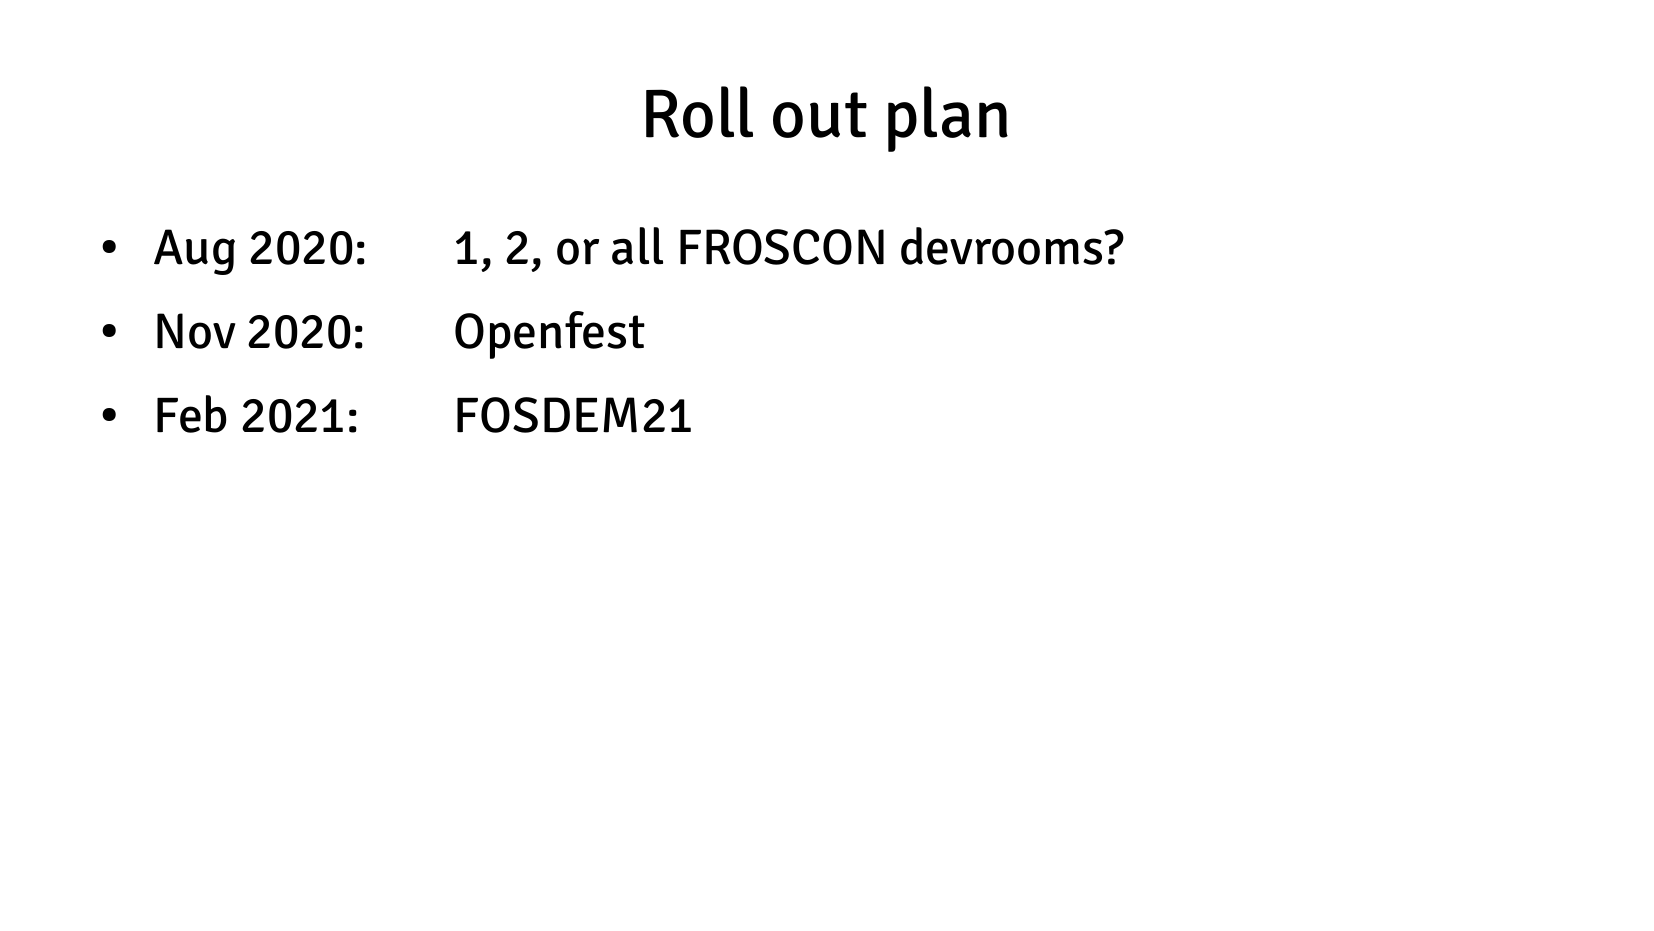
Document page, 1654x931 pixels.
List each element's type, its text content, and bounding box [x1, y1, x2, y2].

list Aug 2020: 1, 2, or all FROSCON devrooms? Nov 2020: Openfest Feb 2021: FOSDEM21 [82, 217, 1571, 758]
title Roll out plan [82, 37, 1571, 193]
